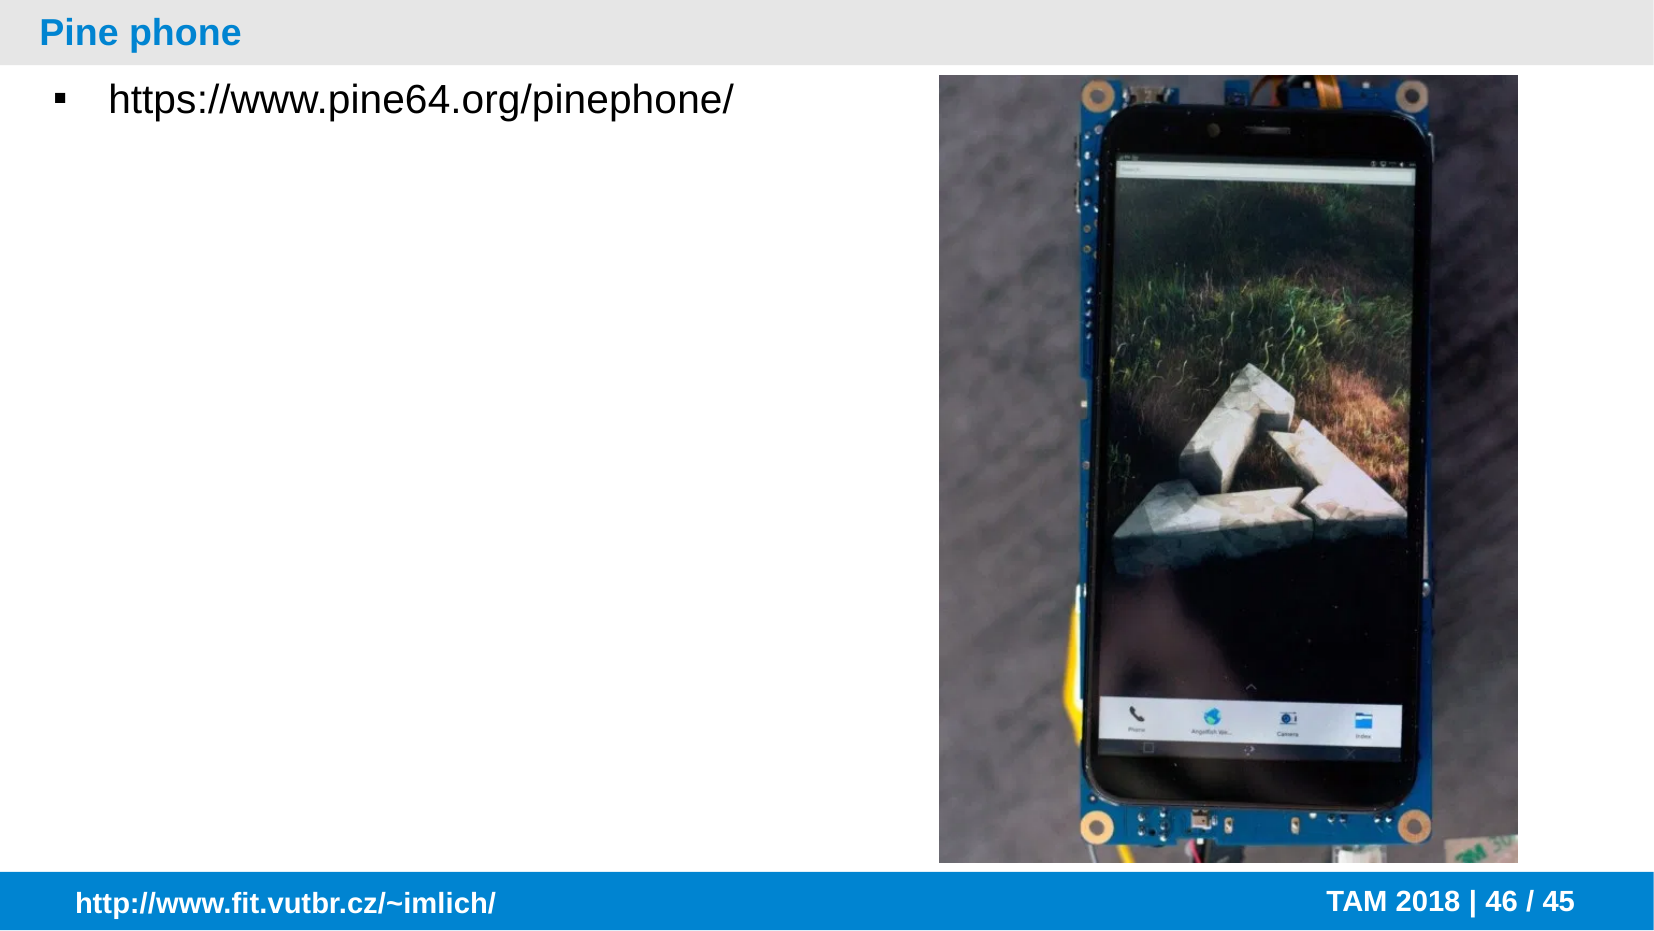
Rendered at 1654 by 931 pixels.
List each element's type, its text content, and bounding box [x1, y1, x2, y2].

list https://www.pine64.org/pinephone/ [37, 76, 807, 863]
picture [939, 75, 1518, 863]
title Pine phone [39, 4, 1615, 61]
